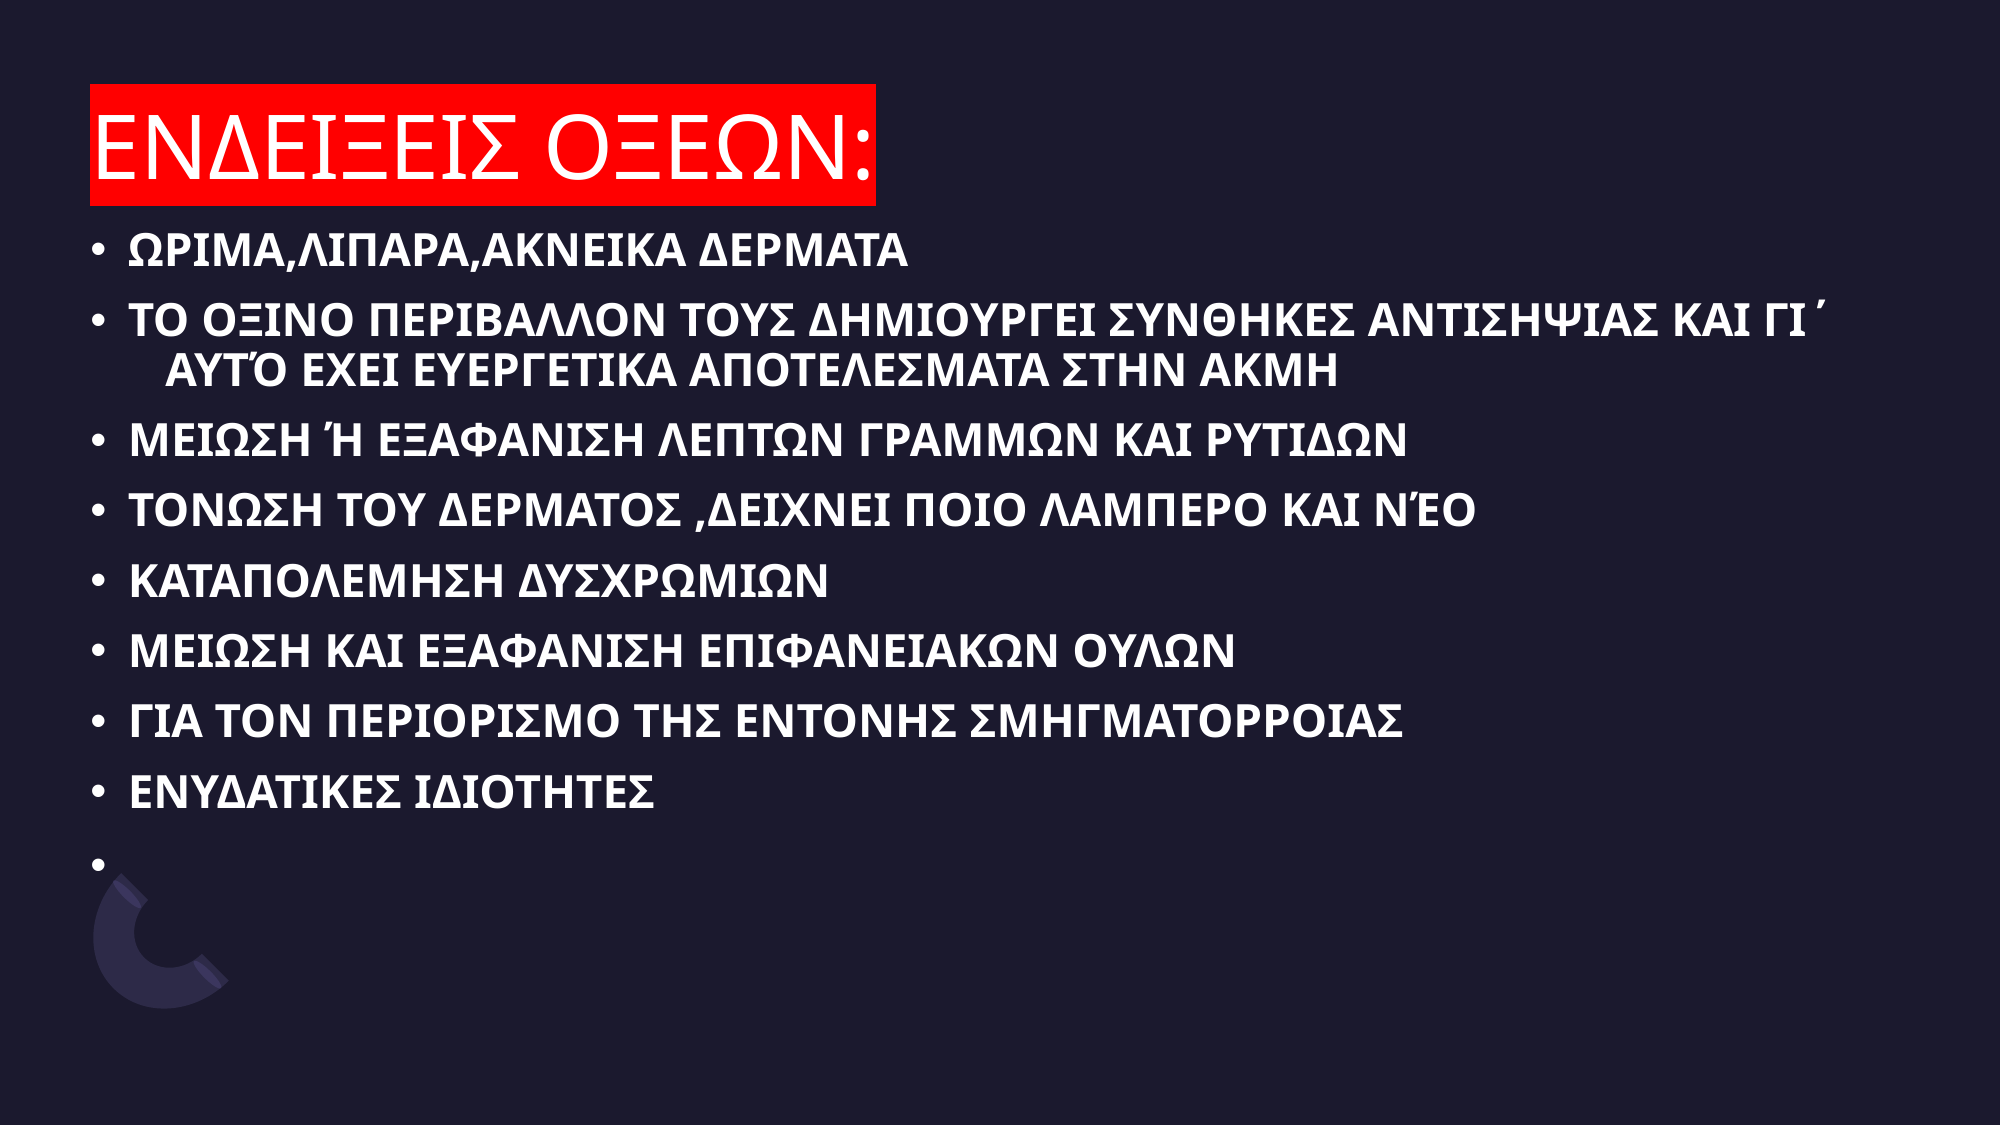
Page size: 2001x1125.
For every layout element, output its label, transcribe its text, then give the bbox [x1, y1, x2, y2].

list ΩΡΙΜΑ,ΛΙΠΑΡΑ,ΑΚΝΕΙΚΑ ΔΕΡΜΑΤΑ ΤΟ ΟΞΙΝΟ ΠΕΡΙΒΑΛΛΟΝ ΤΟΥΣ ΔΗΜΙΟΥΡΓΕΙ ΣΥΝΘΗΚΕΣ ΑΝΤΙΣΗΨΙΑΣ ΚΑΙ ΓΙ΄ ΑΥΤΌ ΕΧΕΙ ΕΥΕΡΓΕΤΙΚΑ ΑΠΟΤΕΛΕΣΜΑΤΑ ΣΤΗΝ ΑΚΜΗ ΜΕΙΩΣΗ Ή ΕΞΑΦΑΝΙΣΗ ΛΕΠΤΩΝ ΓΡΑΜΜΩΝ ΚΑΙ ΡΥΤΙΔΩΝ ΤΟΝΩΣΗ ΤΟΥ ΔΕΡΜΑΤΟΣ ,ΔΕΙΧΝΕΙ ΠΟΙΟ ΛΑΜΠΕΡΟ ΚΑΙ ΝΈΟ ΚΑΤΑΠΟΛΕΜΗΣΗ ΔΥΣΧΡΩΜΙΩΝ ΜΕΙΩΣΗ ΚΑΙ ΕΞΑΦΑΝΙΣΗ ΕΠΙΦΑΝΕΙΑΚΩΝ ΟΥΛΩΝ ΓΙΑ ΤΟΝ ΠΕΡΙΟΡΙΣΜΟ ΤΗΣ ΕΝΤΟΝΗΣ ΣΜΗΓΜΑΤΟΡΡΟΙΑΣ ΕΝΥΔΑΤΙΚΕΣ ΙΔΙΟΤΗΤΕΣ [90, 227, 1910, 1000]
title ΕΝΔΕΙΞΕΙΣ ΟΞΕΩΝ: [90, 90, 880, 209]
